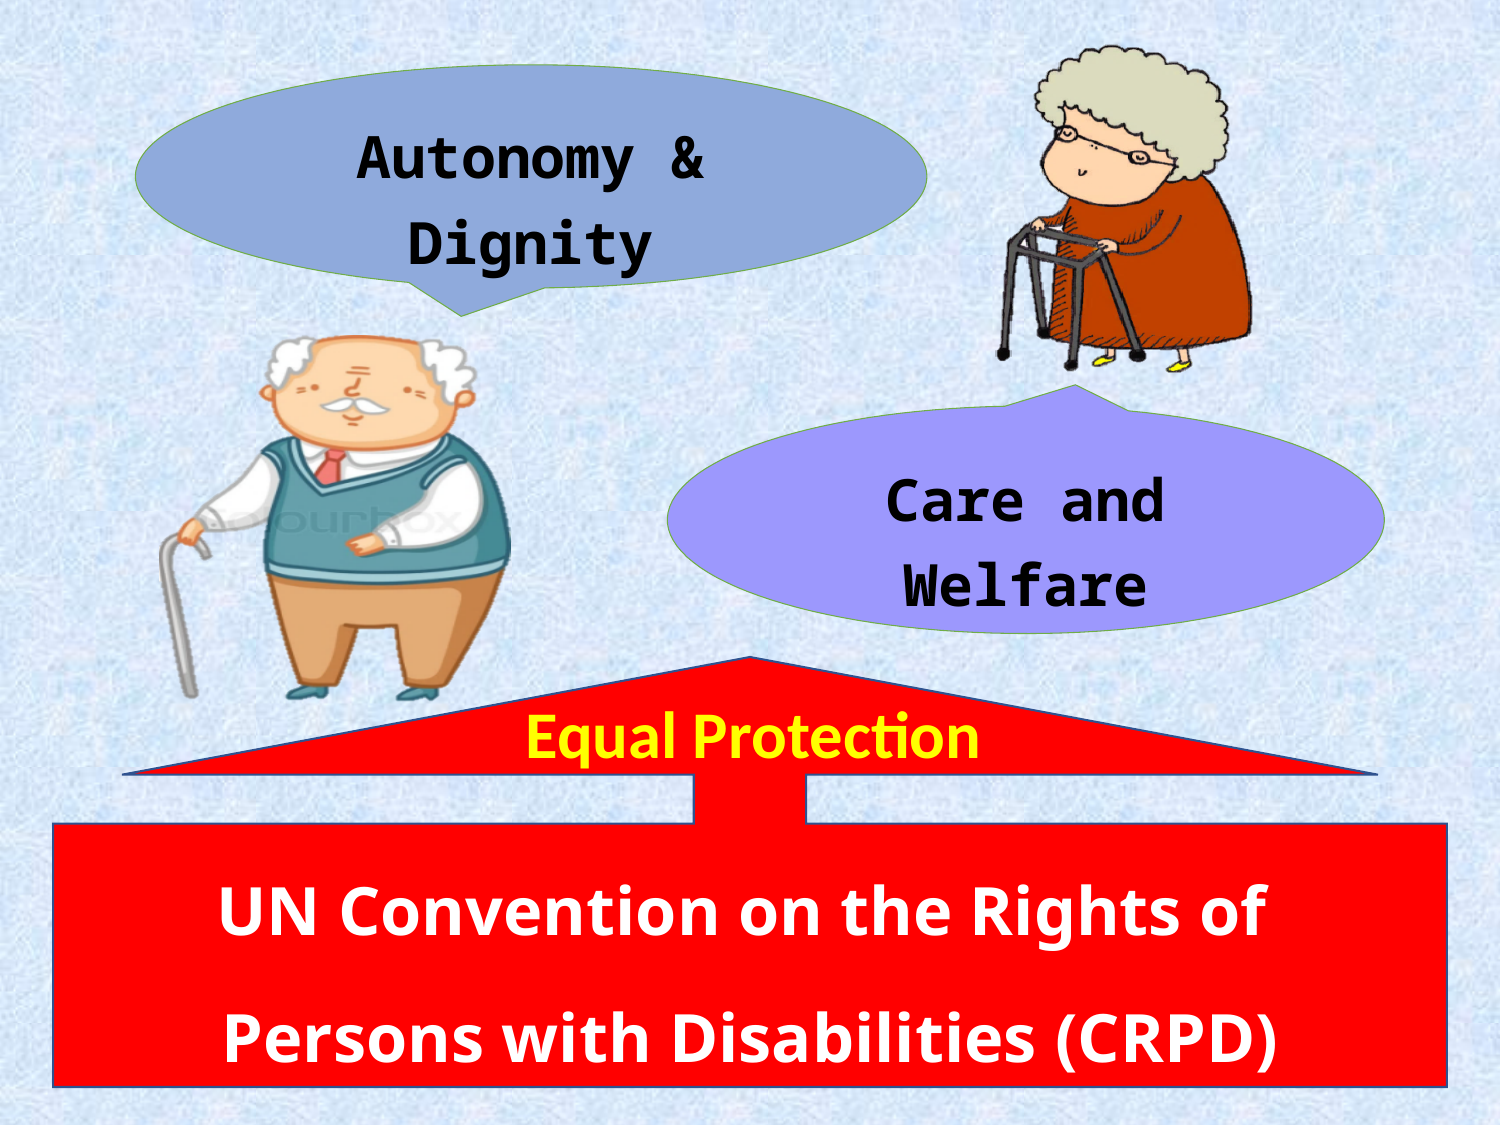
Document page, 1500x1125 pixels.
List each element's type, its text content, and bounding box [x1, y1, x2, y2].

text_box UN Convention on the Rights of Persons with Disabilities (CRPD) [605, 656, 895, 684]
picture [917, 18, 1344, 402]
text_box UN Convention on the Rights of Persons with Disabilities (CRPD) [53, 781, 1447, 1087]
text_box Equal Protection [510, 684, 1014, 781]
text_box UN Convention on the Rights of Persons with Disabilities (CRPD) [1014, 706, 1378, 775]
text_box Autonomy & Dignity [135, 64, 917, 317]
text_box UN Convention on the Rights of Persons with Disabilities (CRPD) [121, 701, 510, 775]
text_box Care and Welfare [667, 384, 1385, 634]
picture [159, 335, 511, 705]
